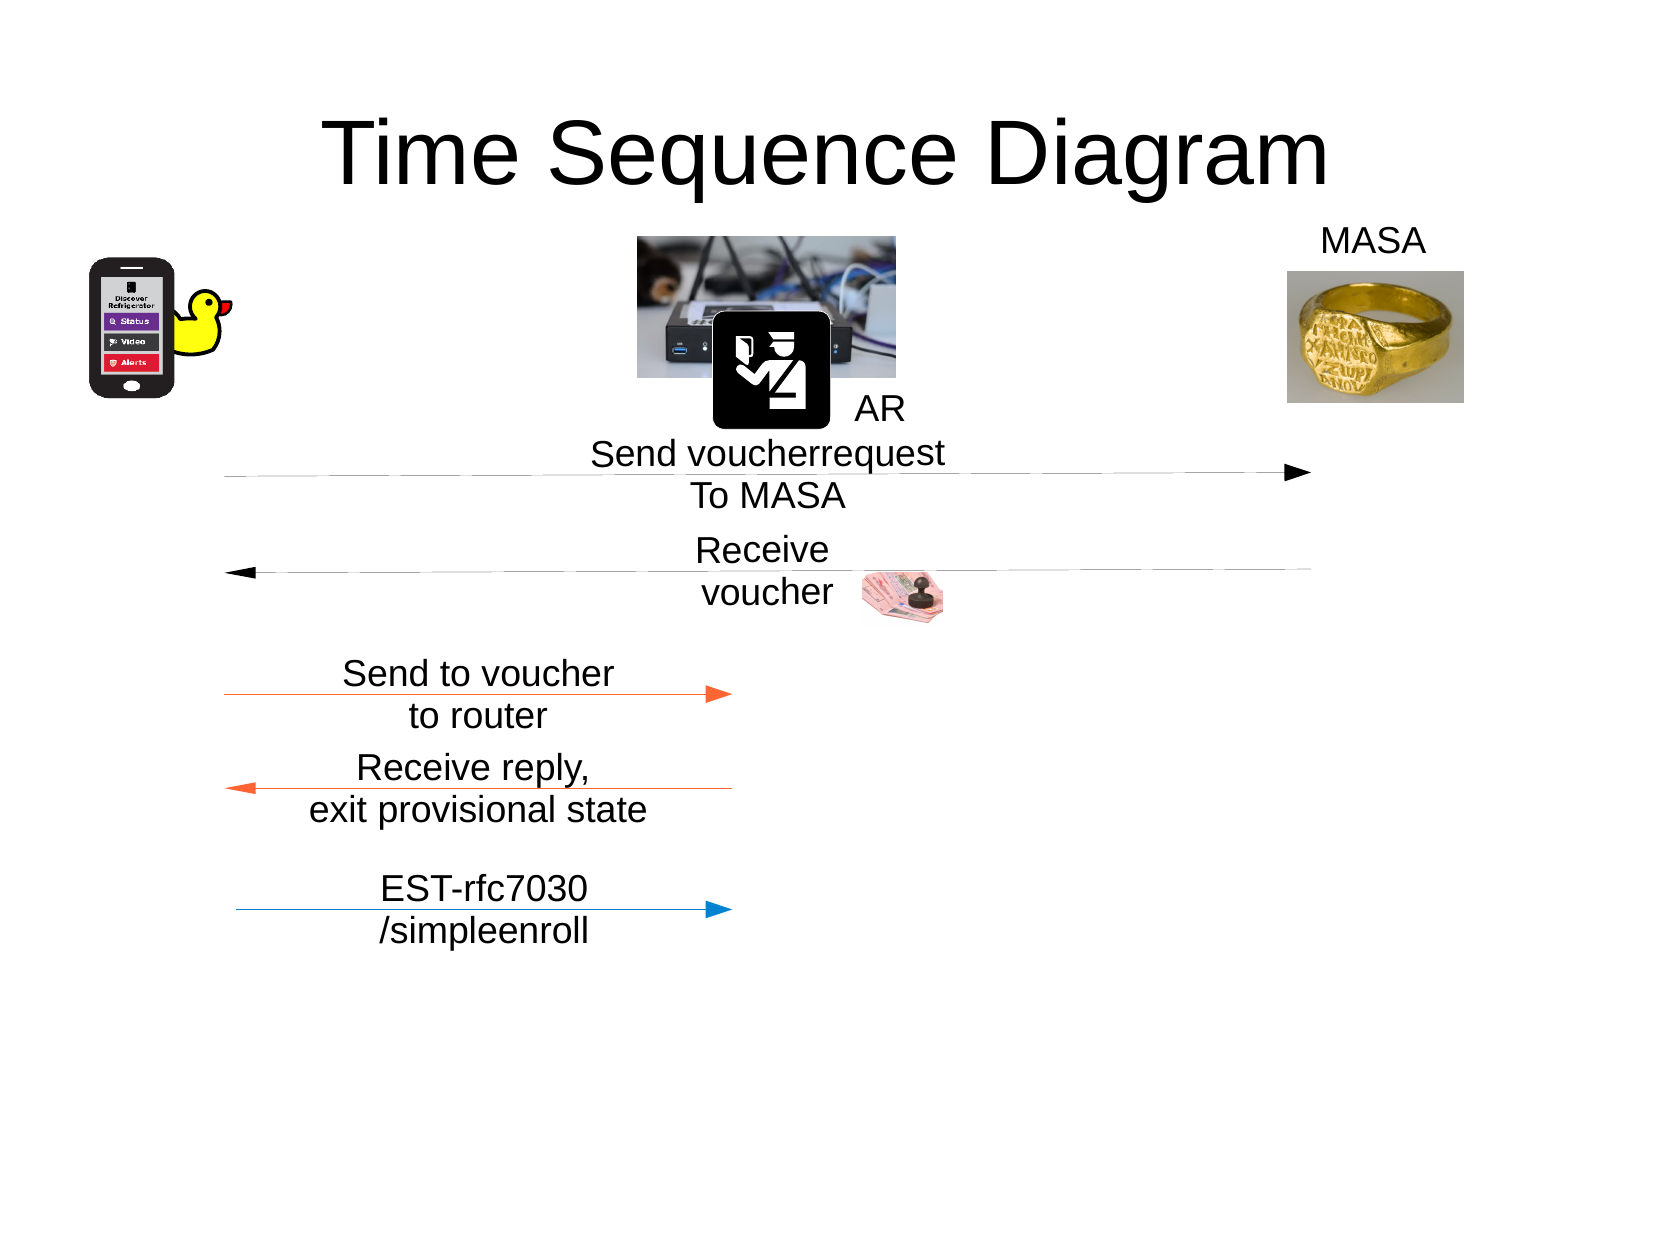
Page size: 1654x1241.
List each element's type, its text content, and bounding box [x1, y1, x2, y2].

title Time Sequence Diagram [82, 49, 1571, 257]
picture [862, 572, 943, 626]
text_box MASA [1305, 212, 1441, 270]
text_box AR [839, 380, 922, 438]
picture [85, 253, 237, 402]
picture [1287, 271, 1464, 403]
picture [637, 236, 896, 434]
